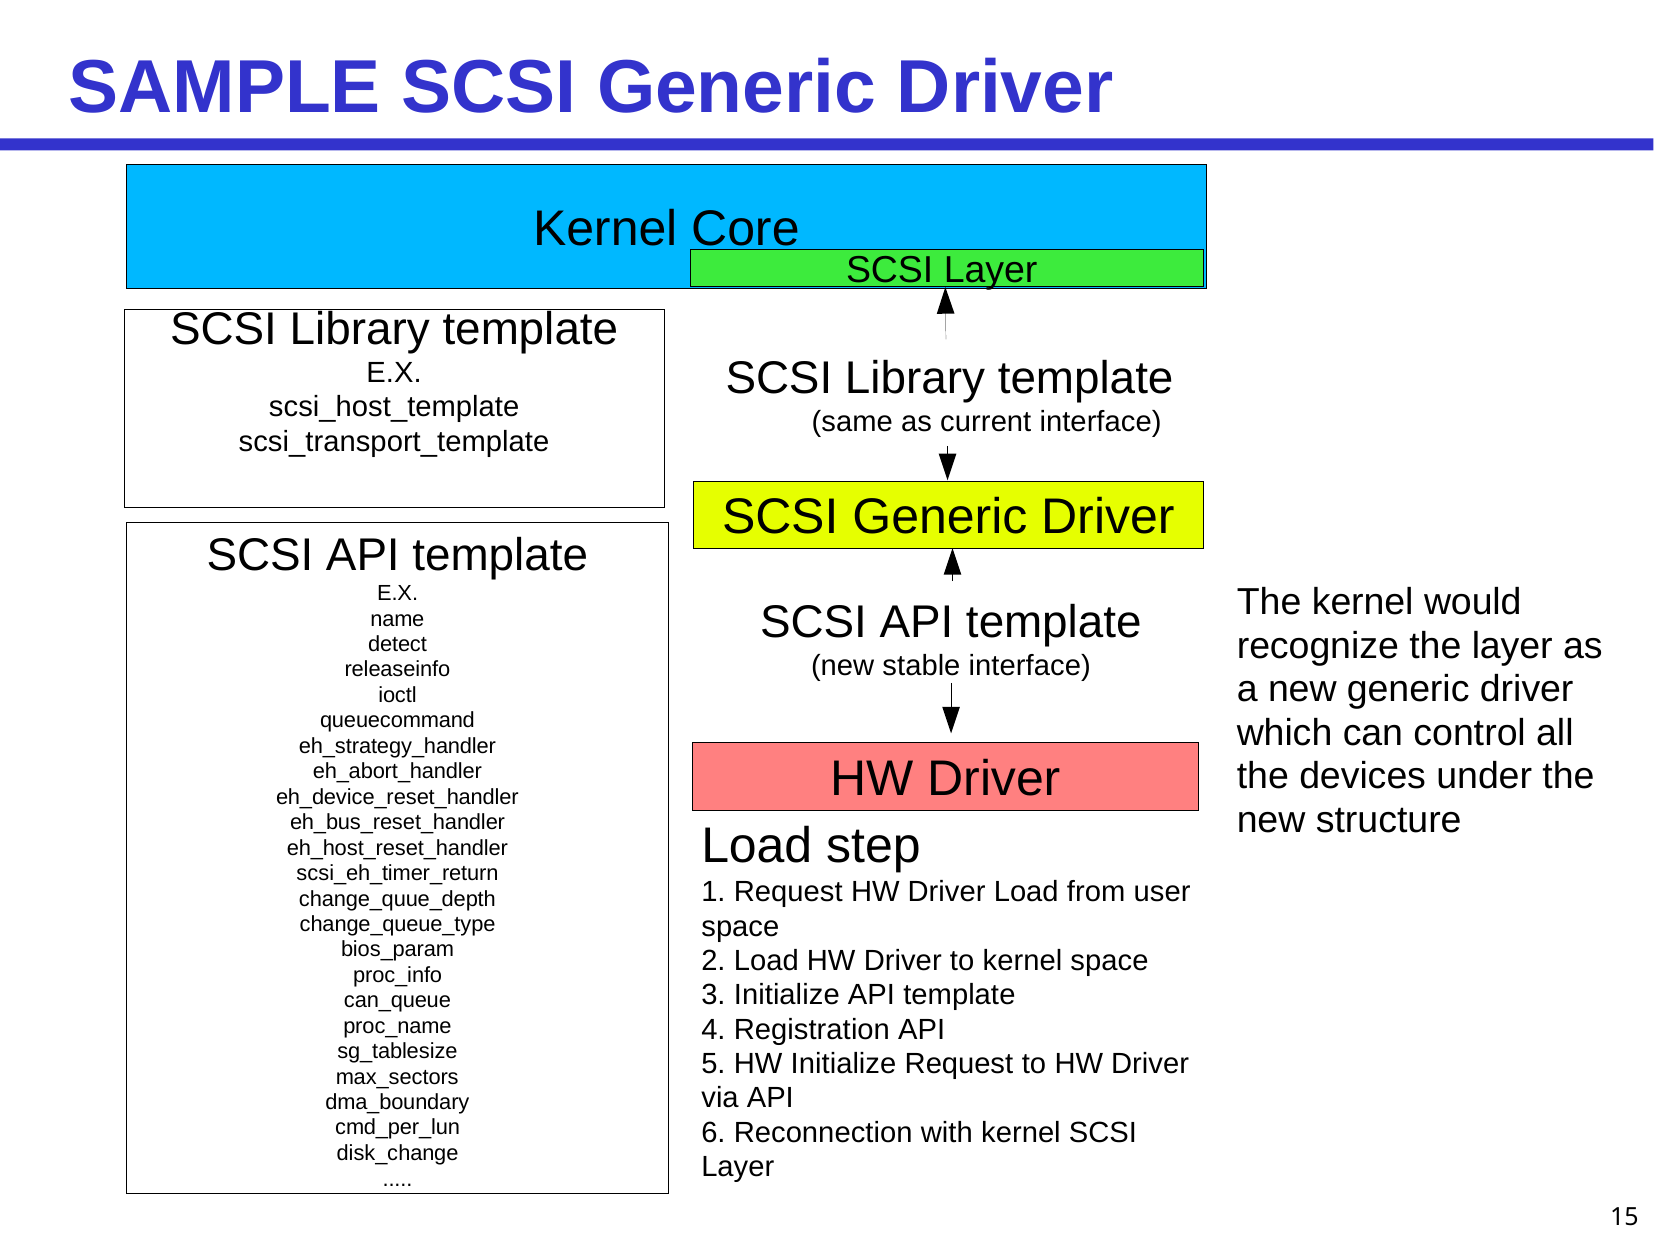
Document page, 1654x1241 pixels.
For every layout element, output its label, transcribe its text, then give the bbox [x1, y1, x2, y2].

text_box The kernel would recognize the layer as a new generic driver which can control all the devices under the new structure [1236, 578, 1610, 840]
text_box SCSI API template E.X. name detect releaseinfo ioctl queuecommand eh_strategy_handler eh_abort_handler eh_device_reset_handler eh_bus_reset_handler eh_host_reset_handler scsi_eh_timer_return change_quue_depth change_queue_type bios_param proc_info can_queue proc_name sg_tablesize max_sectors dma_boundary cmd_per_lun disk_change ..... [126, 522, 669, 1194]
text_box SCSI Generic Driver [693, 481, 1204, 549]
text_box SCSI Layer [690, 249, 1204, 287]
text_box Load step 1. Request HW Driver Load from user space 2. Load HW Driver to kernel space 3. Initialize API template 4. Registration API 5. HW Initialize Request to HW Driver via API 6. Reconnection with kernel SCSI Layer [701, 814, 1202, 1181]
text_box HW Driver [692, 742, 1199, 811]
text_box Kernel Core [126, 164, 1207, 289]
title SAMPLE SCSI Generic Driver [68, 35, 1478, 132]
text_box SCSI API template (new stable interface) [700, 593, 1203, 686]
text_box SCSI Library template (same as current interface) [712, 349, 1192, 534]
text_box SCSI Library template E.X. scsi_host_template scsi_transport_template [124, 309, 665, 508]
